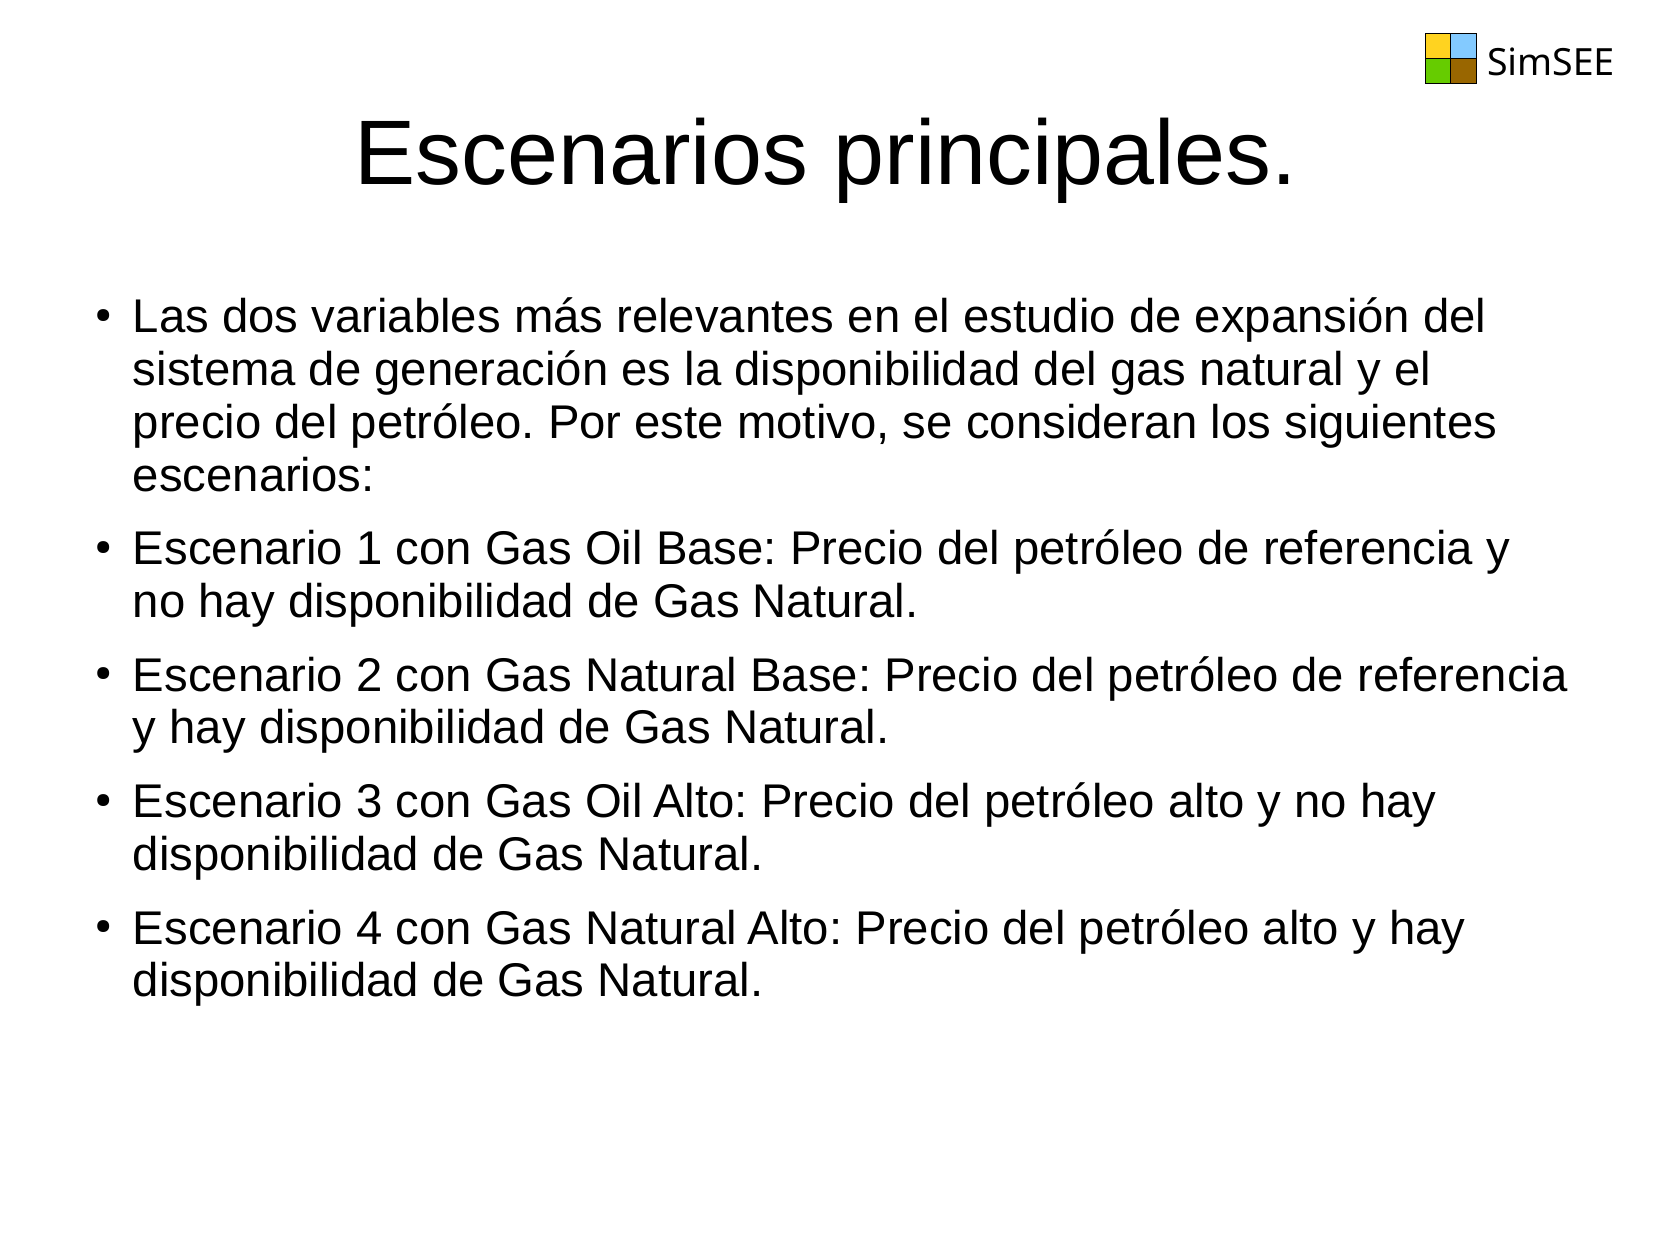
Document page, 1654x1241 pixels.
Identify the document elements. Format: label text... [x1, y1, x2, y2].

list Las dos variables más relevantes en el estudio de expansión del sistema de generación es la disponibilidad del gas natural y el precio del petróleo. Por este motivo, se consideran los siguientes escenarios: Escenario 1 con Gas Oil Base: Precio del petróleo de referencia y no hay disponibilidad de Gas Natural. Escenario 2 con Gas Natural Base: Precio del petróleo de referencia y hay disponibilidad de Gas Natural. Escenario 3 con Gas Oil Alto: Precio del petróleo alto y no hay disponibilidad de Gas Natural. Escenario 4 con Gas Natural Alto: Precio del petróleo alto y hay disponibilidad de Gas Natural. [82, 290, 1571, 1010]
title Escenarios principales. [82, 49, 1571, 257]
